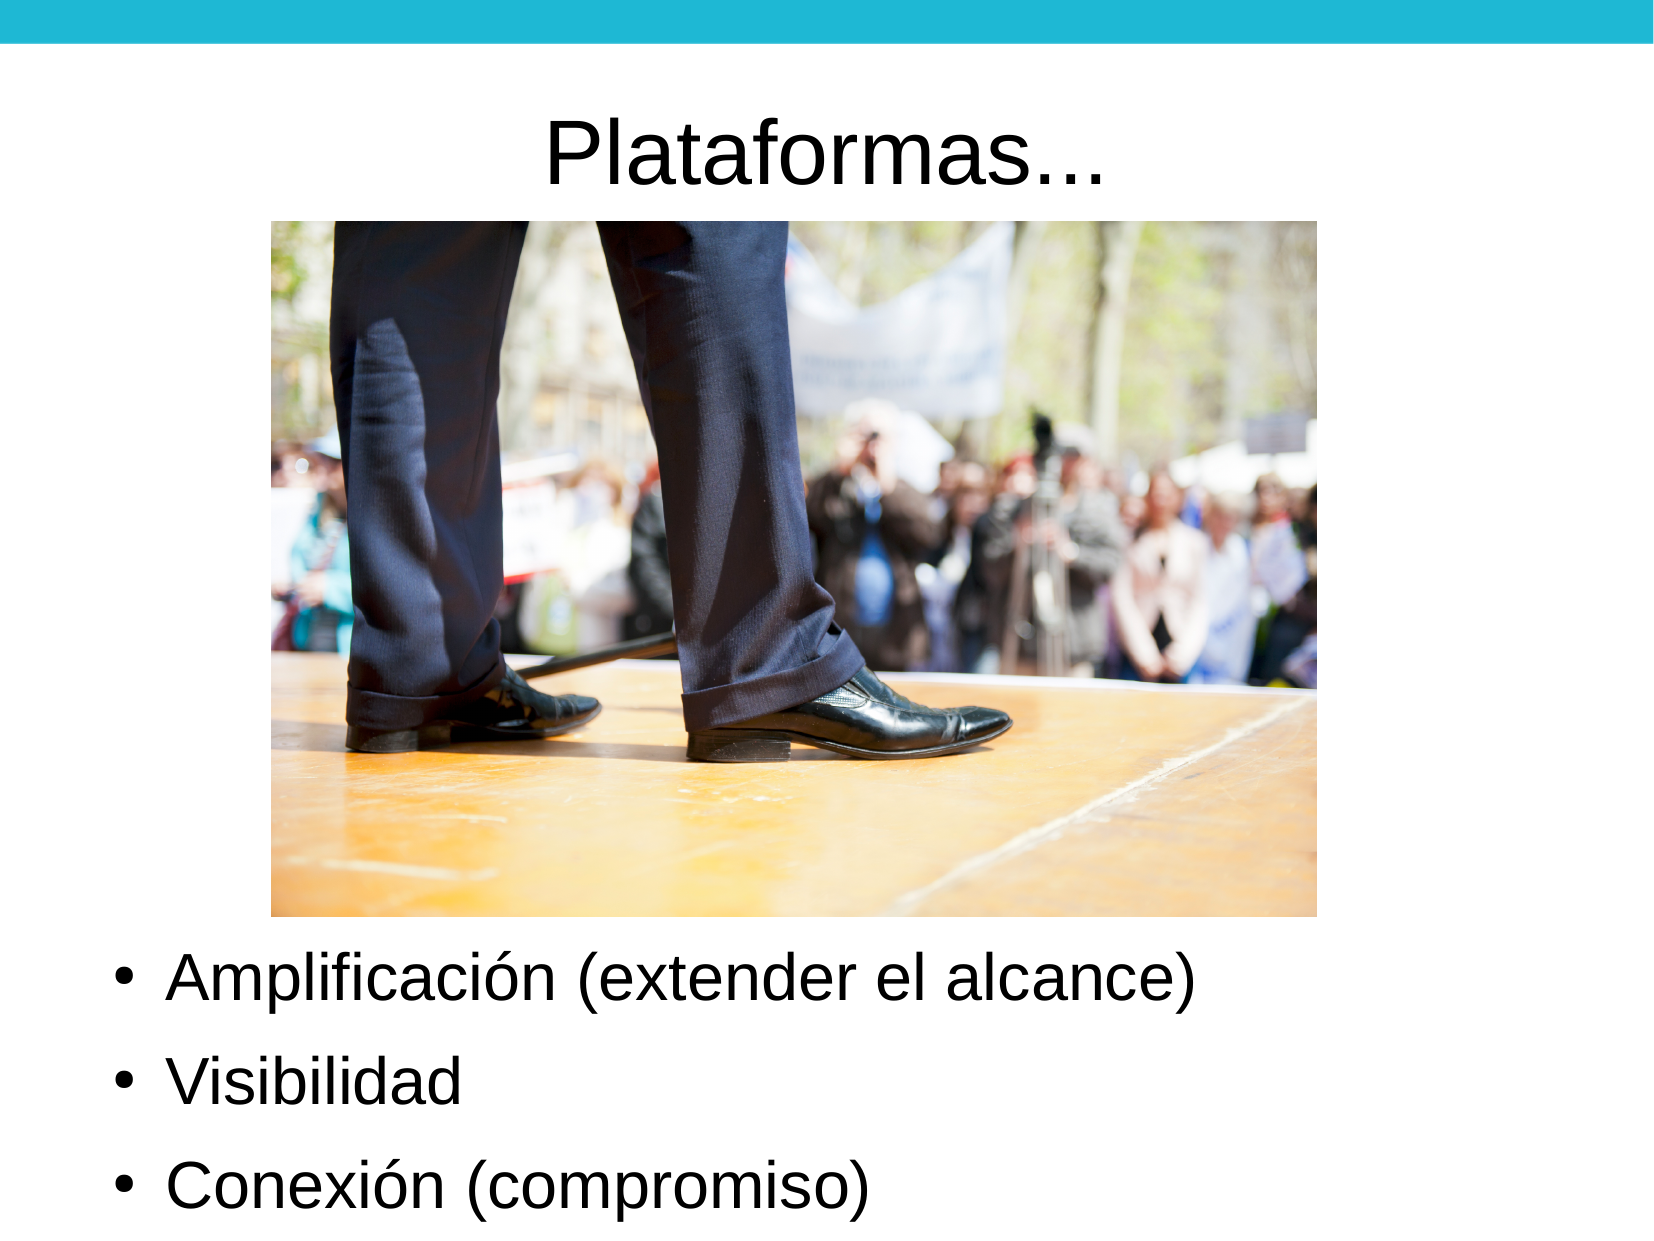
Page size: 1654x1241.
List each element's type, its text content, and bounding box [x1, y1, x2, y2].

picture [0, 0, 1654, 44]
list Amplificación (extender el alcance) Visibilidad Conexión (compromiso) [94, 939, 1583, 1229]
title Plataformas... [82, 49, 1571, 257]
picture [271, 221, 1317, 917]
